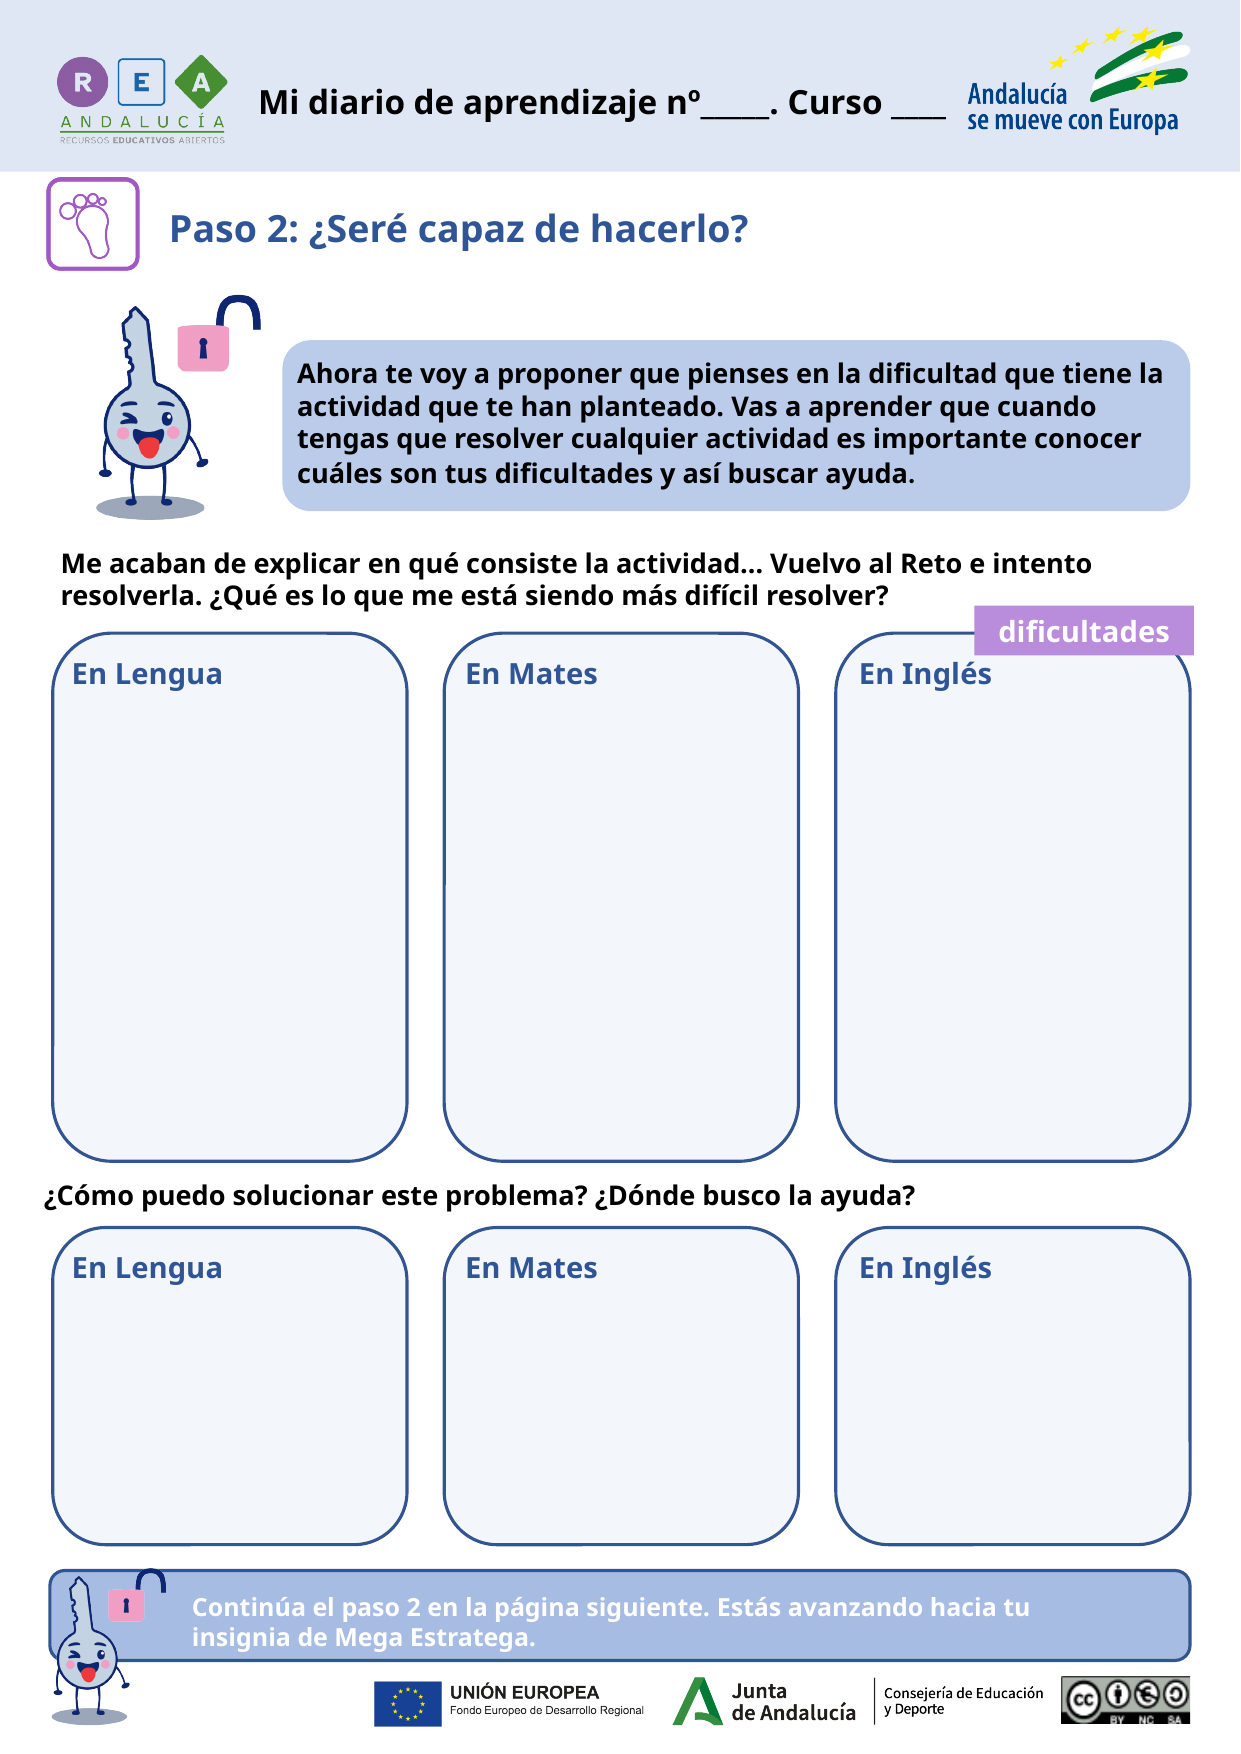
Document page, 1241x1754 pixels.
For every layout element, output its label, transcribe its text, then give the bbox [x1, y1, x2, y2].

picture [38, 273, 299, 534]
text_box [382, 1641, 508, 1652]
text_box En Mates [450, 1242, 613, 1293]
text_box dificultades [974, 605, 1194, 656]
text_box Ahora te voy a proponer que pienses en la dificultad que tiene la actividad que te han planteado. Vas a aprender que cuando tengas que resolver cualquier actividad es importante conocer cuáles son tus dificultades y así buscar ayuda. [299, 349, 1191, 497]
text_box [299, 340, 1183, 349]
text_box [855, 633, 974, 648]
text_box [52, 1227, 408, 1545]
picture [46, 177, 140, 271]
picture [43, 50, 241, 148]
text_box En Inglés [844, 648, 1007, 698]
text_box [299, 497, 1187, 512]
text_box En Mates [450, 648, 613, 698]
text_box [444, 1227, 799, 1545]
text_box Continúa el paso 2 en la página siguiente. Estás avanzando hacia tu insignia de Mega Estratega. [193, 1584, 1150, 1641]
text_box En Lengua [56, 648, 239, 698]
text_box [835, 656, 1191, 1162]
text_box Me acaban de explicar en qué consiste la actividad… Vuelvo al Reto e intento resolverla. ¿Qué es lo que me está siendo más difícil resolver? [45, 538, 1187, 619]
text_box [193, 1641, 382, 1661]
picture [11, 1553, 193, 1735]
text_box [444, 633, 799, 1162]
text_box En Lengua [56, 1242, 239, 1293]
text_box [52, 633, 408, 1162]
text_box En Inglés [844, 1242, 1007, 1293]
picture [353, 1652, 1191, 1740]
text_box Mi diario de aprendizaje nº_____. Curso ____ [243, 73, 961, 129]
text_box Paso 2: ¿Seré capaz de hacerlo? [154, 197, 764, 258]
text_box ¿Cómo puedo solucionar este problema? ¿Dónde busco la ayuda? [28, 1171, 930, 1219]
text_box [835, 1227, 1191, 1545]
text_box [0, 0, 1240, 172]
text_box [193, 1570, 1191, 1661]
picture [961, 23, 1197, 141]
